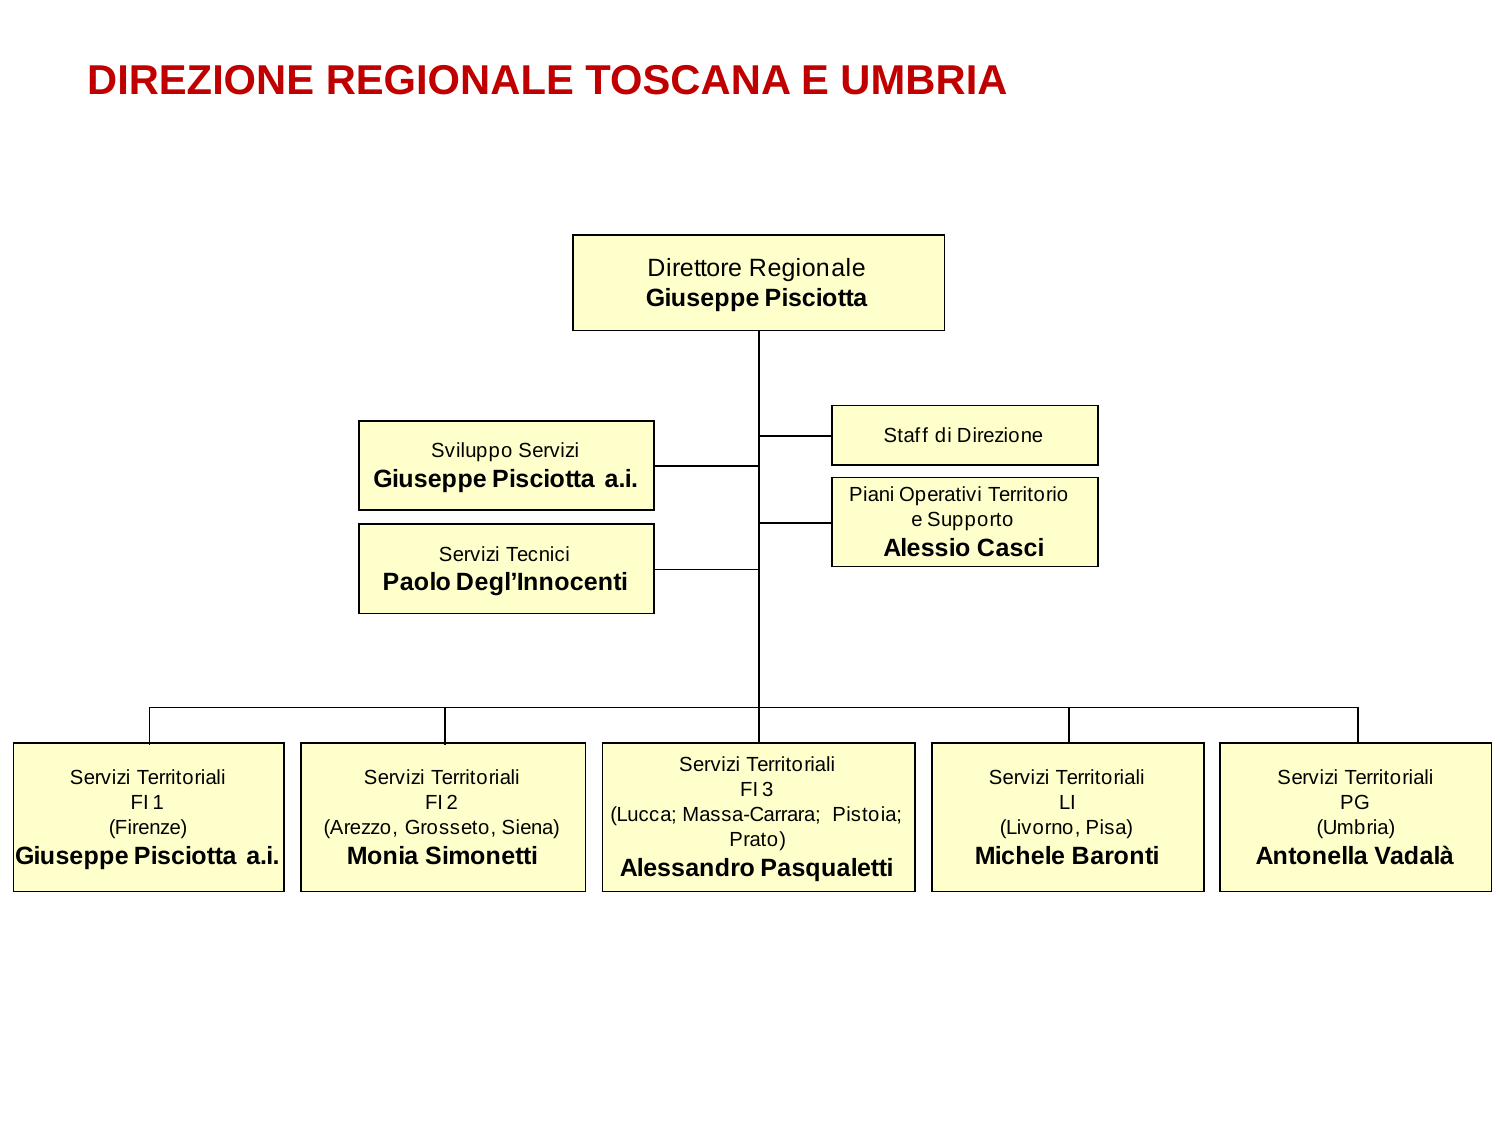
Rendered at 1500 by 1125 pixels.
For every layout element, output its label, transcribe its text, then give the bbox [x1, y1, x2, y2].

picture [0, 232, 1493, 893]
title DIREZIONE REGIONALE TOSCANA E UMBRIA [72, 45, 1462, 128]
